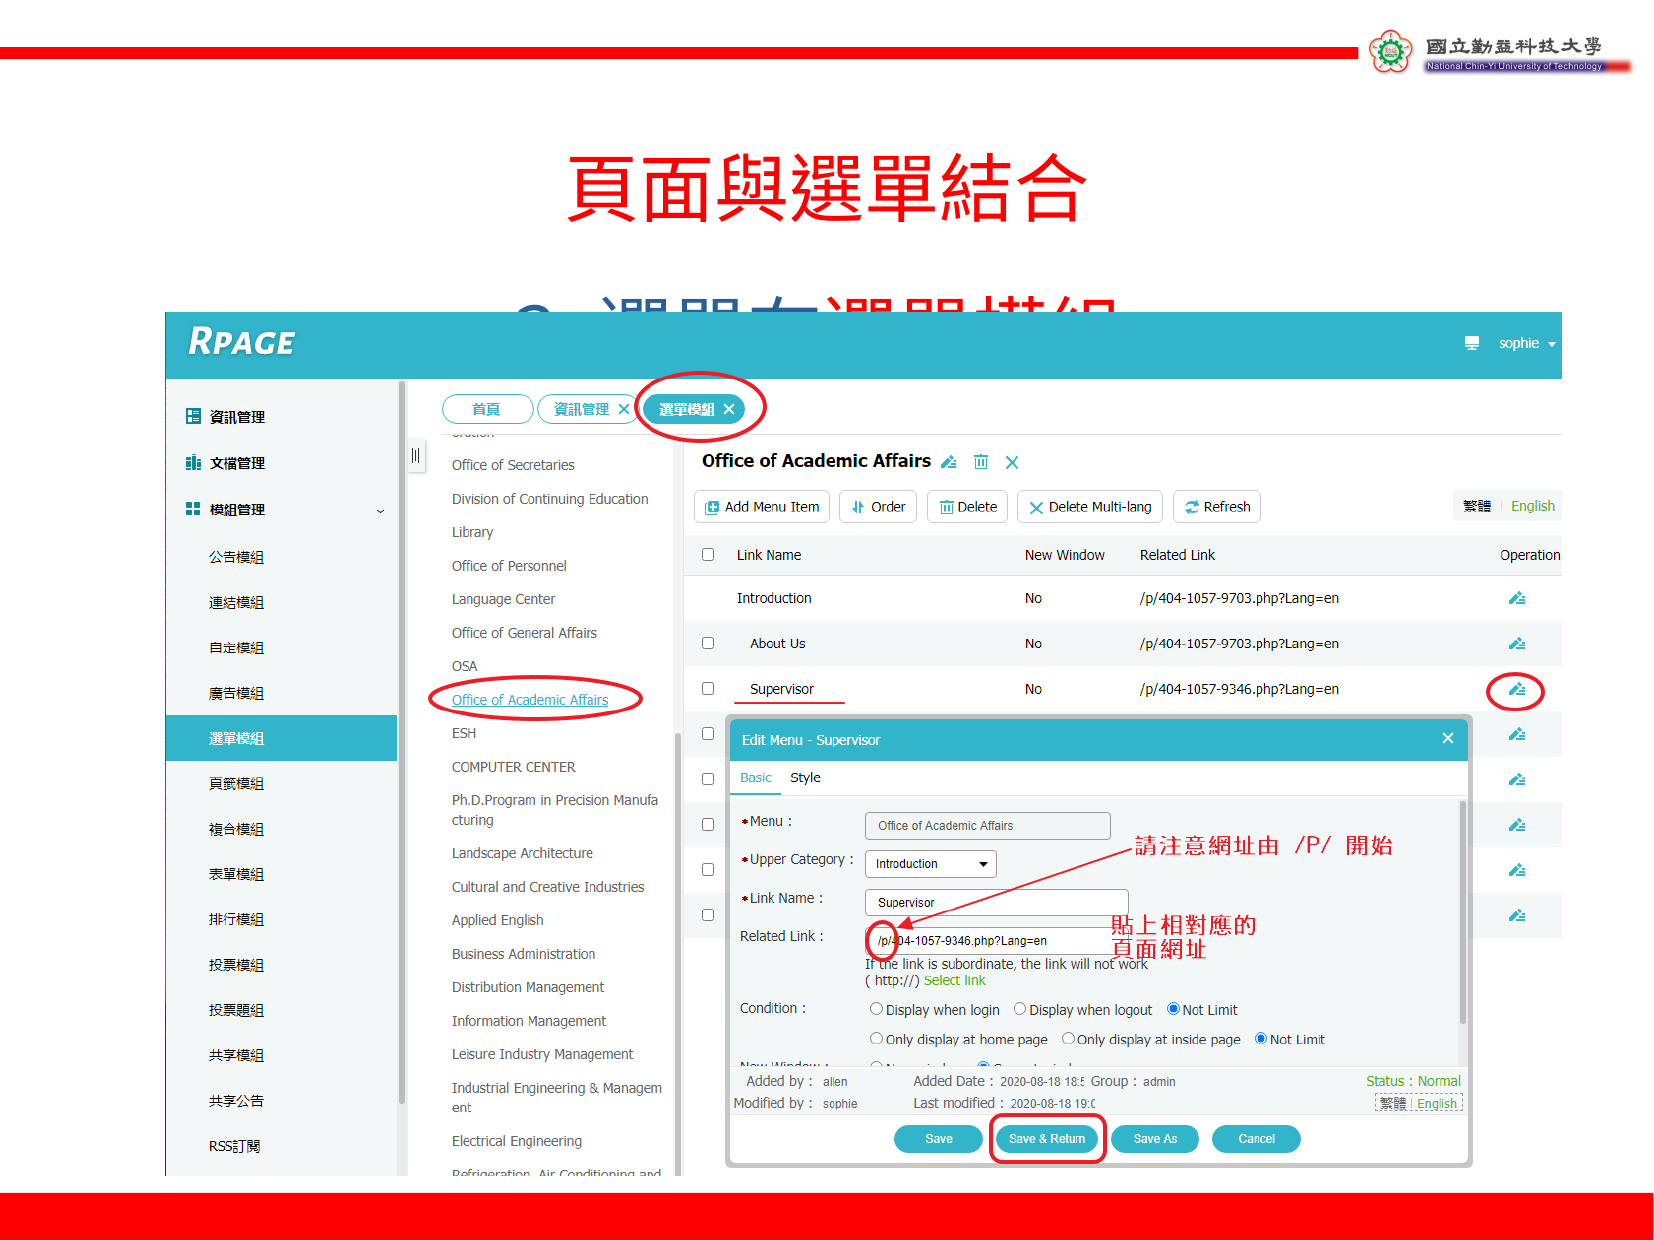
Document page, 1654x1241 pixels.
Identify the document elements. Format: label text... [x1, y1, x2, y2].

subtitle 頁面與選單結合 2.選單在選單模組 [82, 129, 1571, 1158]
picture [1368, 29, 1636, 77]
picture [165, 312, 1562, 1176]
